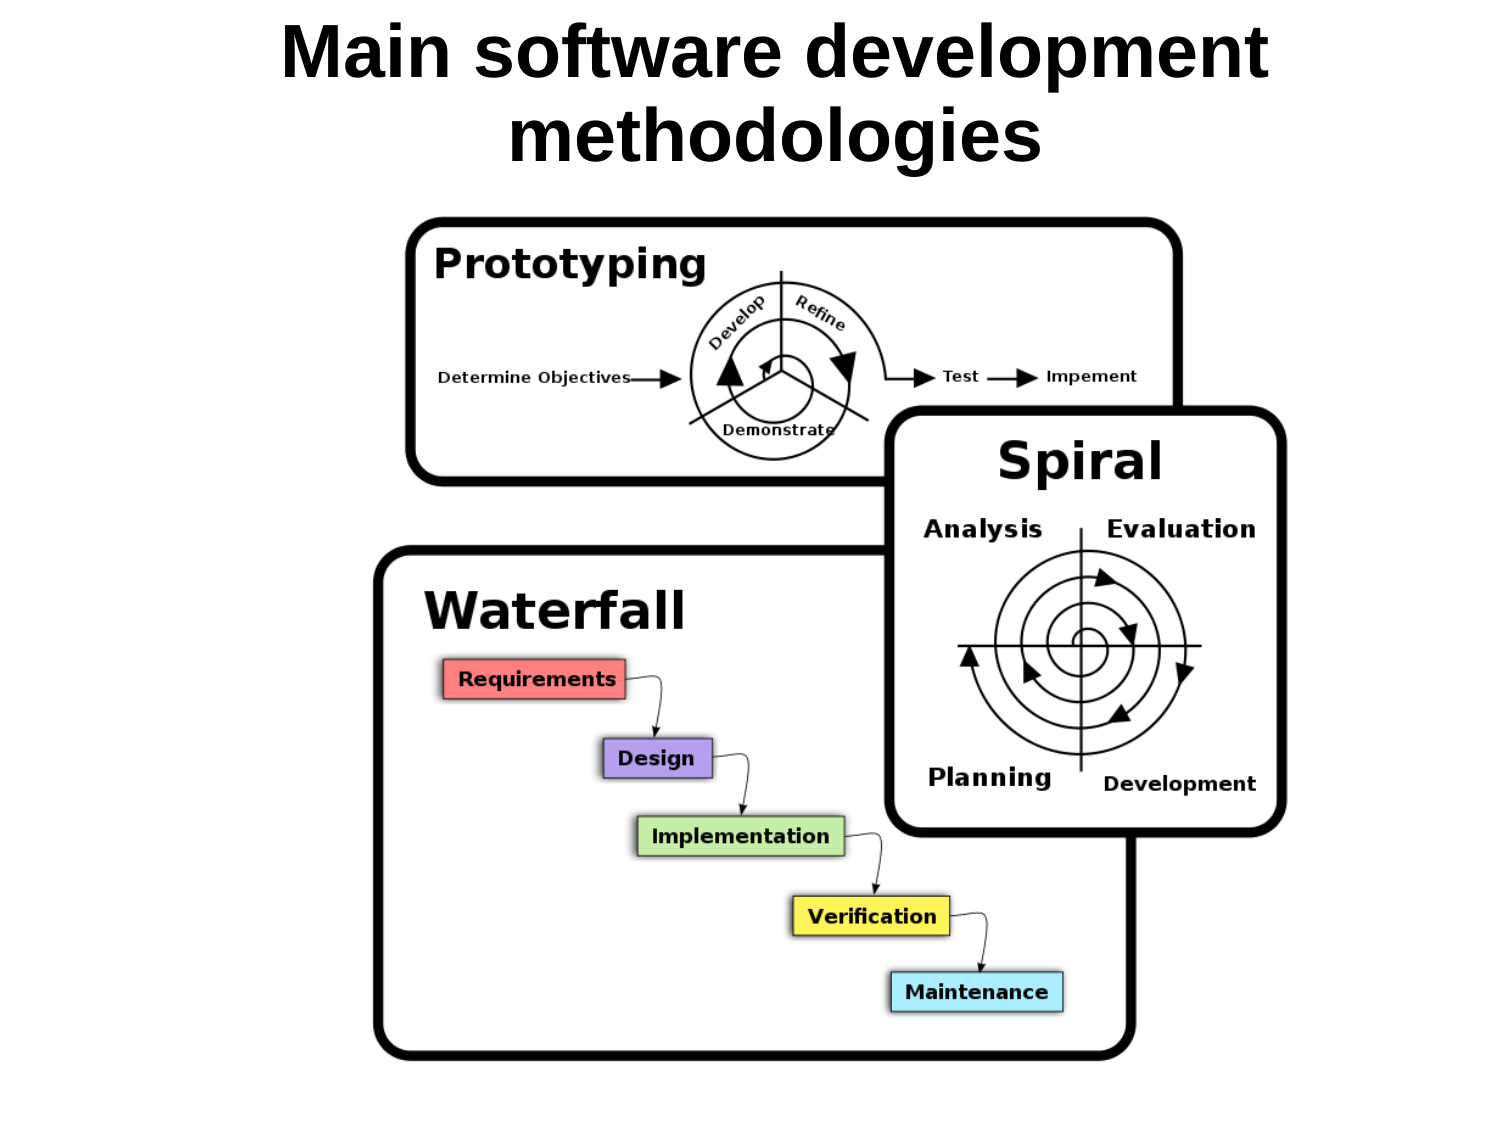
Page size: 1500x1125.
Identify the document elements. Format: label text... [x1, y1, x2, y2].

picture [338, 176, 1312, 1099]
title Main software development methodologies [75, 8, 1477, 178]
